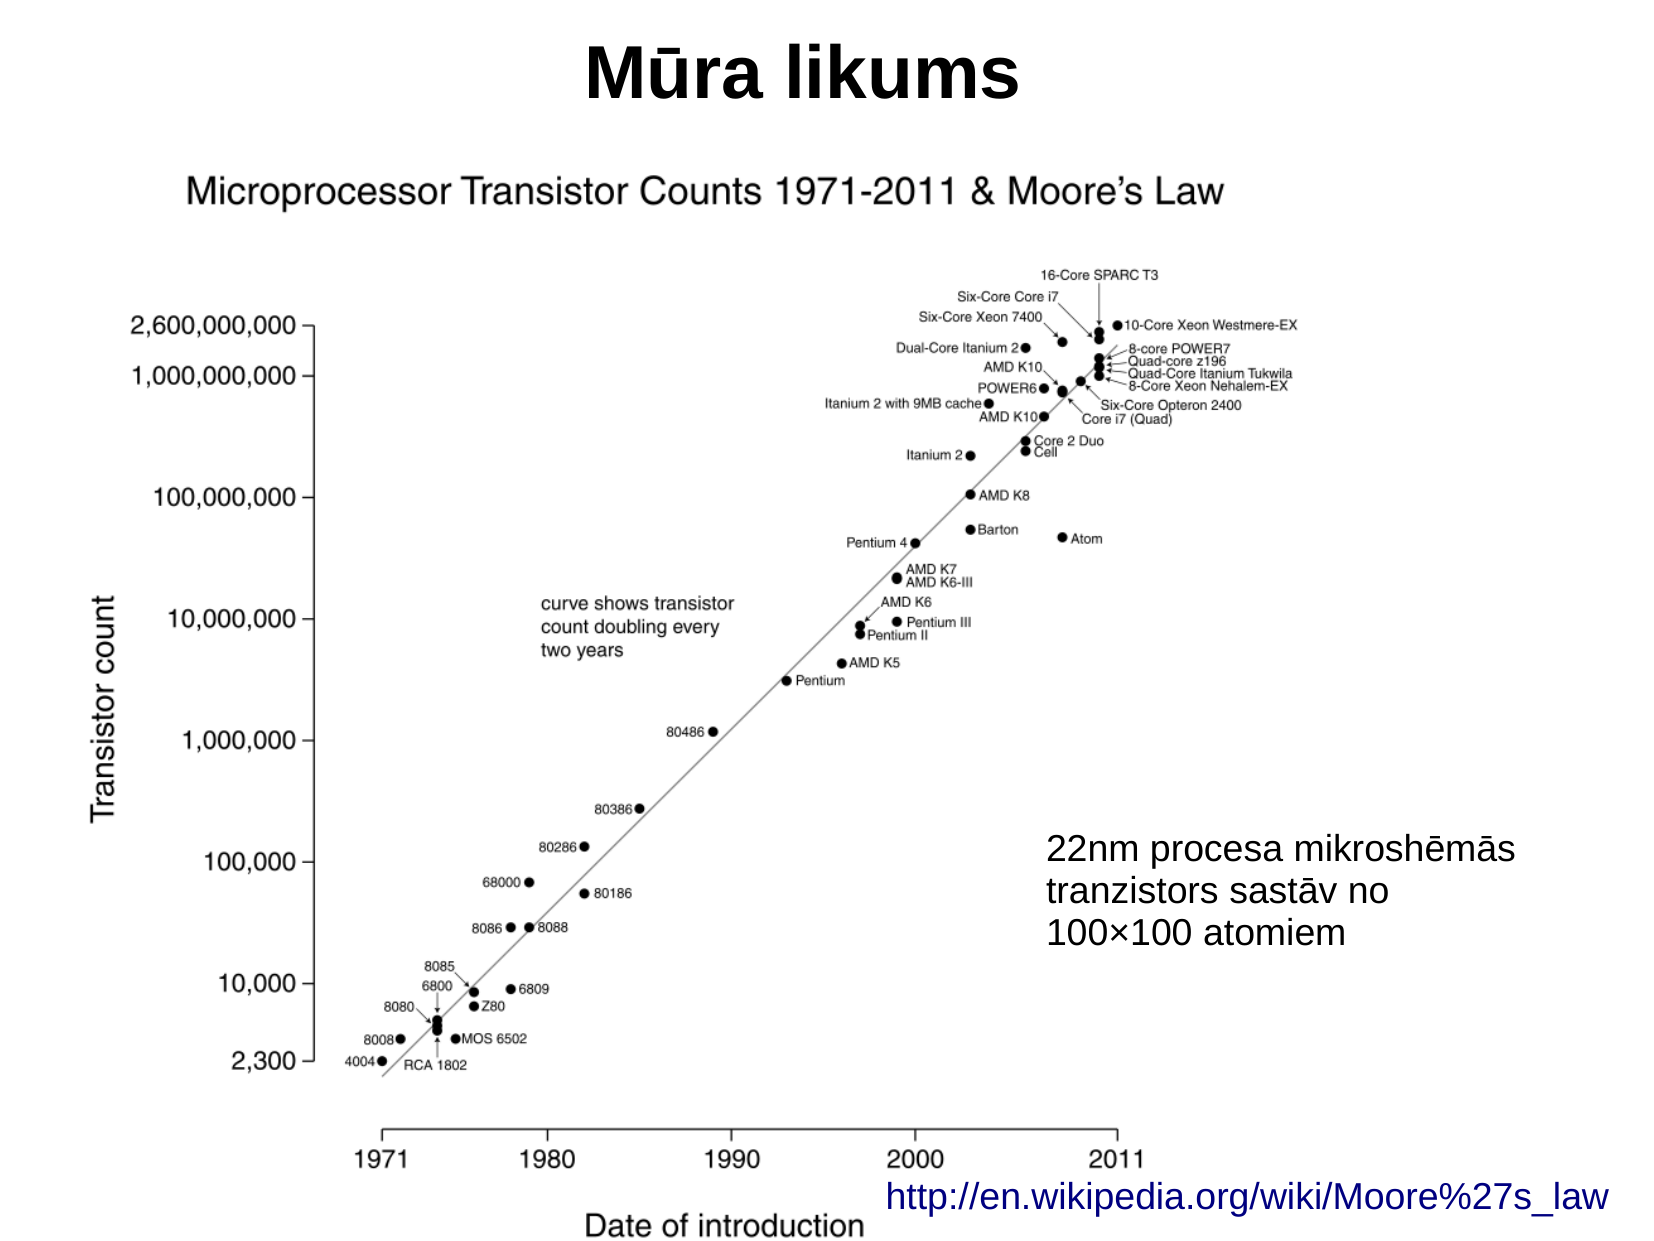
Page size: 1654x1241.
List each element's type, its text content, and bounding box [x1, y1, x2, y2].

text_box 22nm procesa mikroshēmās tranzistors sastāv no 100×100 atomiem [1031, 820, 1542, 1069]
title Mūra likums [94, 25, 1512, 125]
text_box http://en.wikipedia.org/wiki/Moore%27s_law [870, 1169, 1625, 1226]
picture [83, 159, 1391, 1241]
